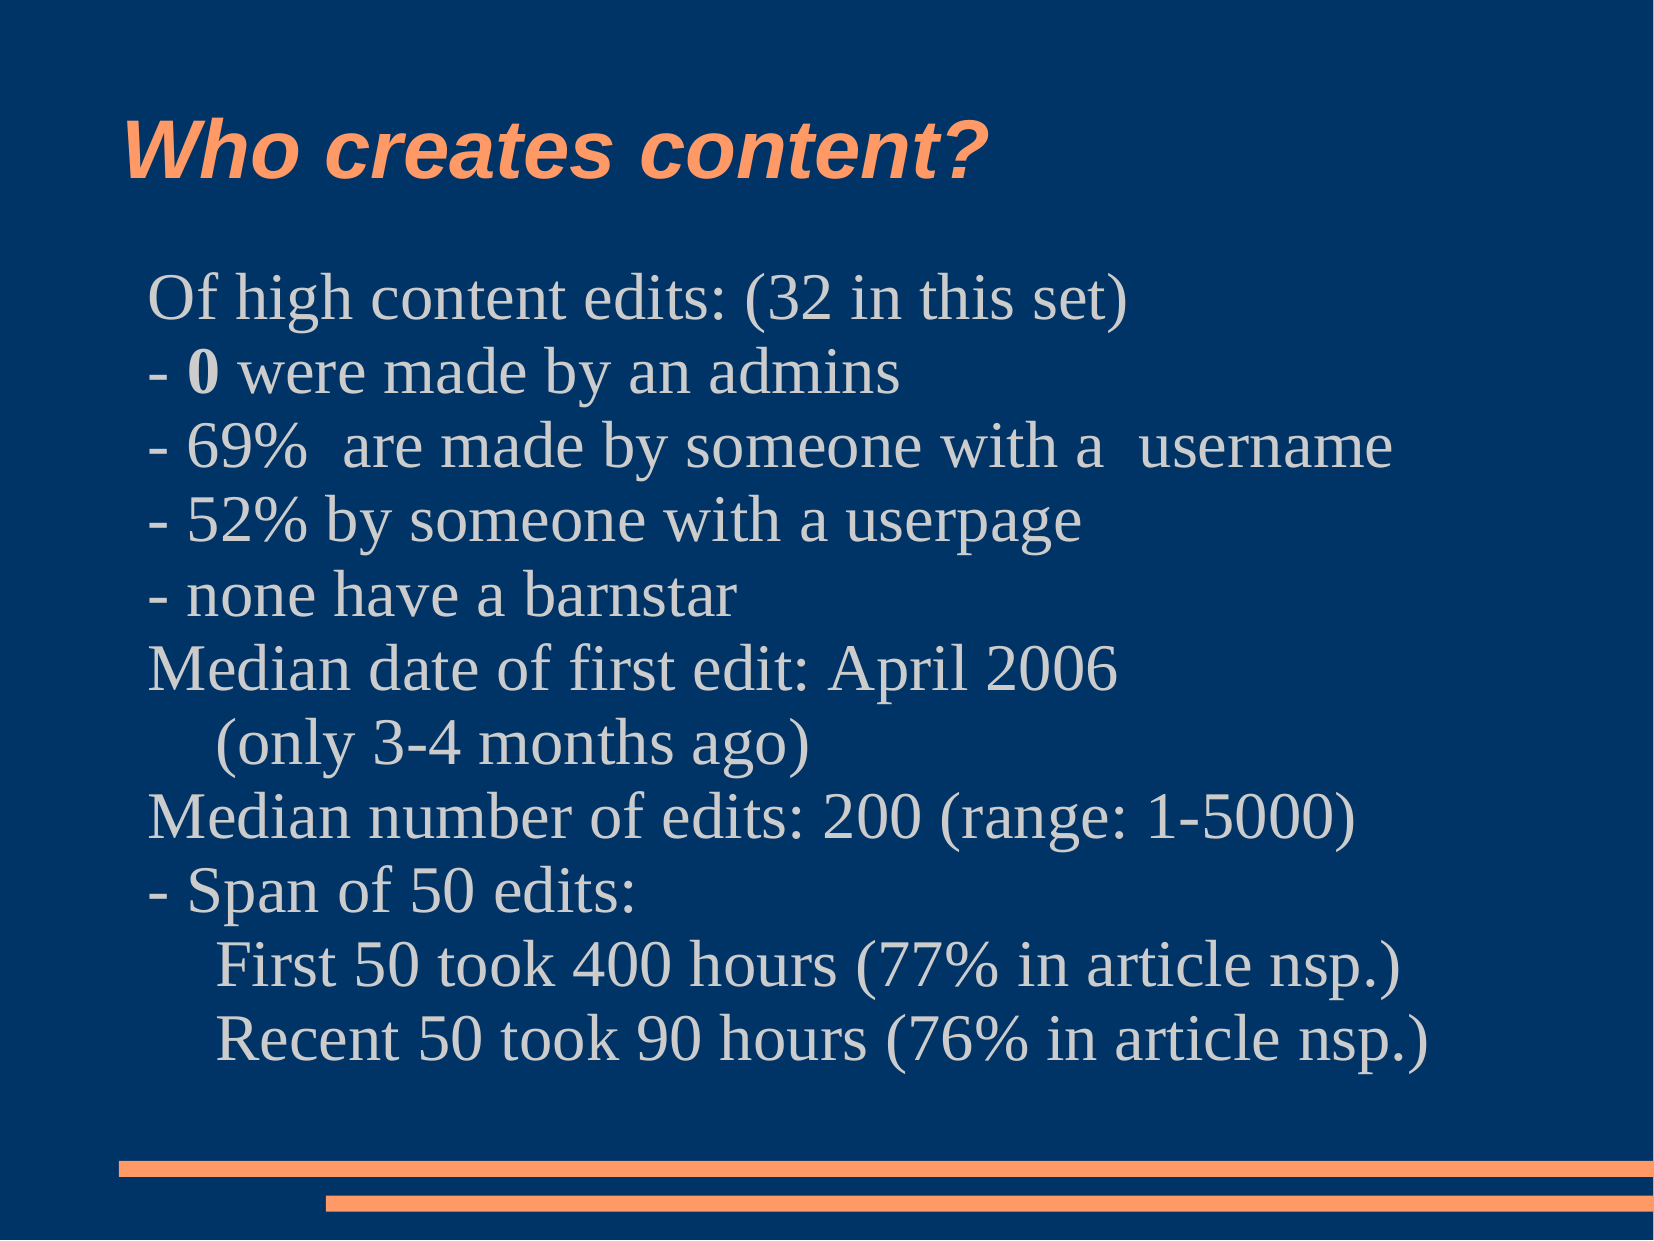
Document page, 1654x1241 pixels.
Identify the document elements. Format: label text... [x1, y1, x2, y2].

title Who creates content? [121, 46, 1534, 254]
subtitle Of high content edits: (32 in this set) - 0 were made by an admins - 69% are made by someone with a username - 52% by someone with a userpage - none have a barnstar Median date of first edit: April 2006 (only 3-4 months ago) Median number of edits: 200 (range: 1-5000) - Span of 50 edits: First 50 took 400 hours (77% in article nsp.) Recent 50 took 90 hours (76% in article nsp.) [112, 260, 1552, 1075]
